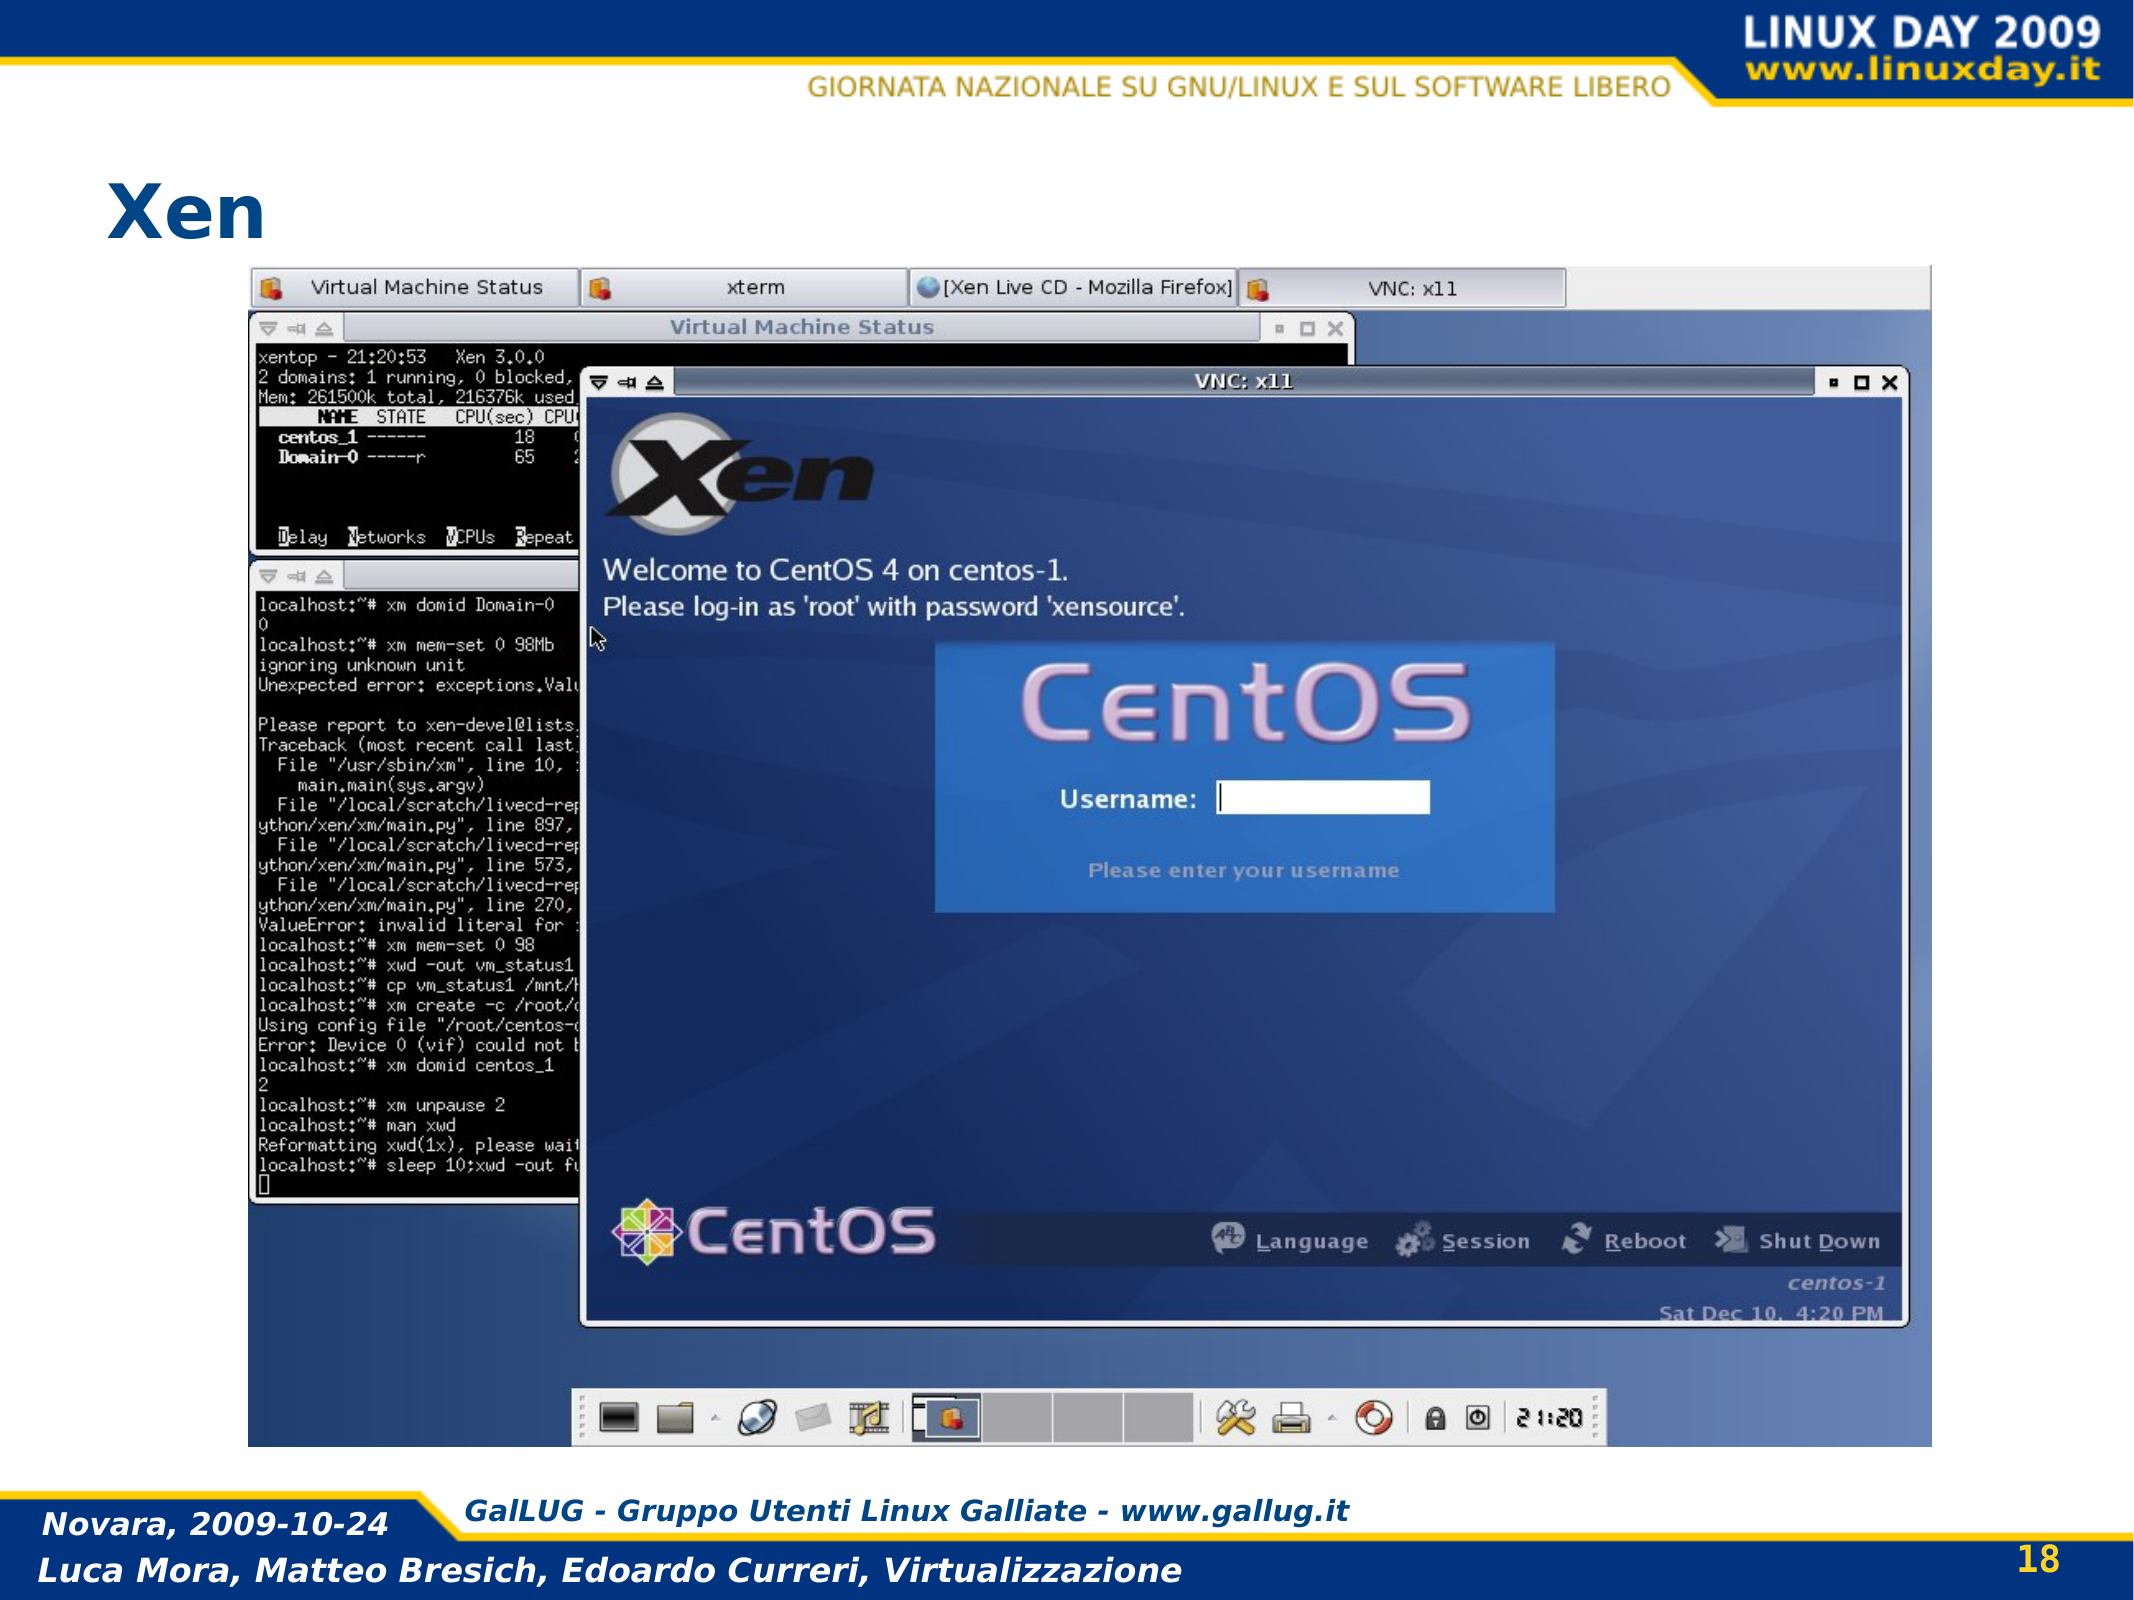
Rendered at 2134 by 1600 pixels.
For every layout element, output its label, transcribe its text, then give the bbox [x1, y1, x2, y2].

title Xen [106, 159, 2080, 267]
picture [0, 0, 2134, 1600]
